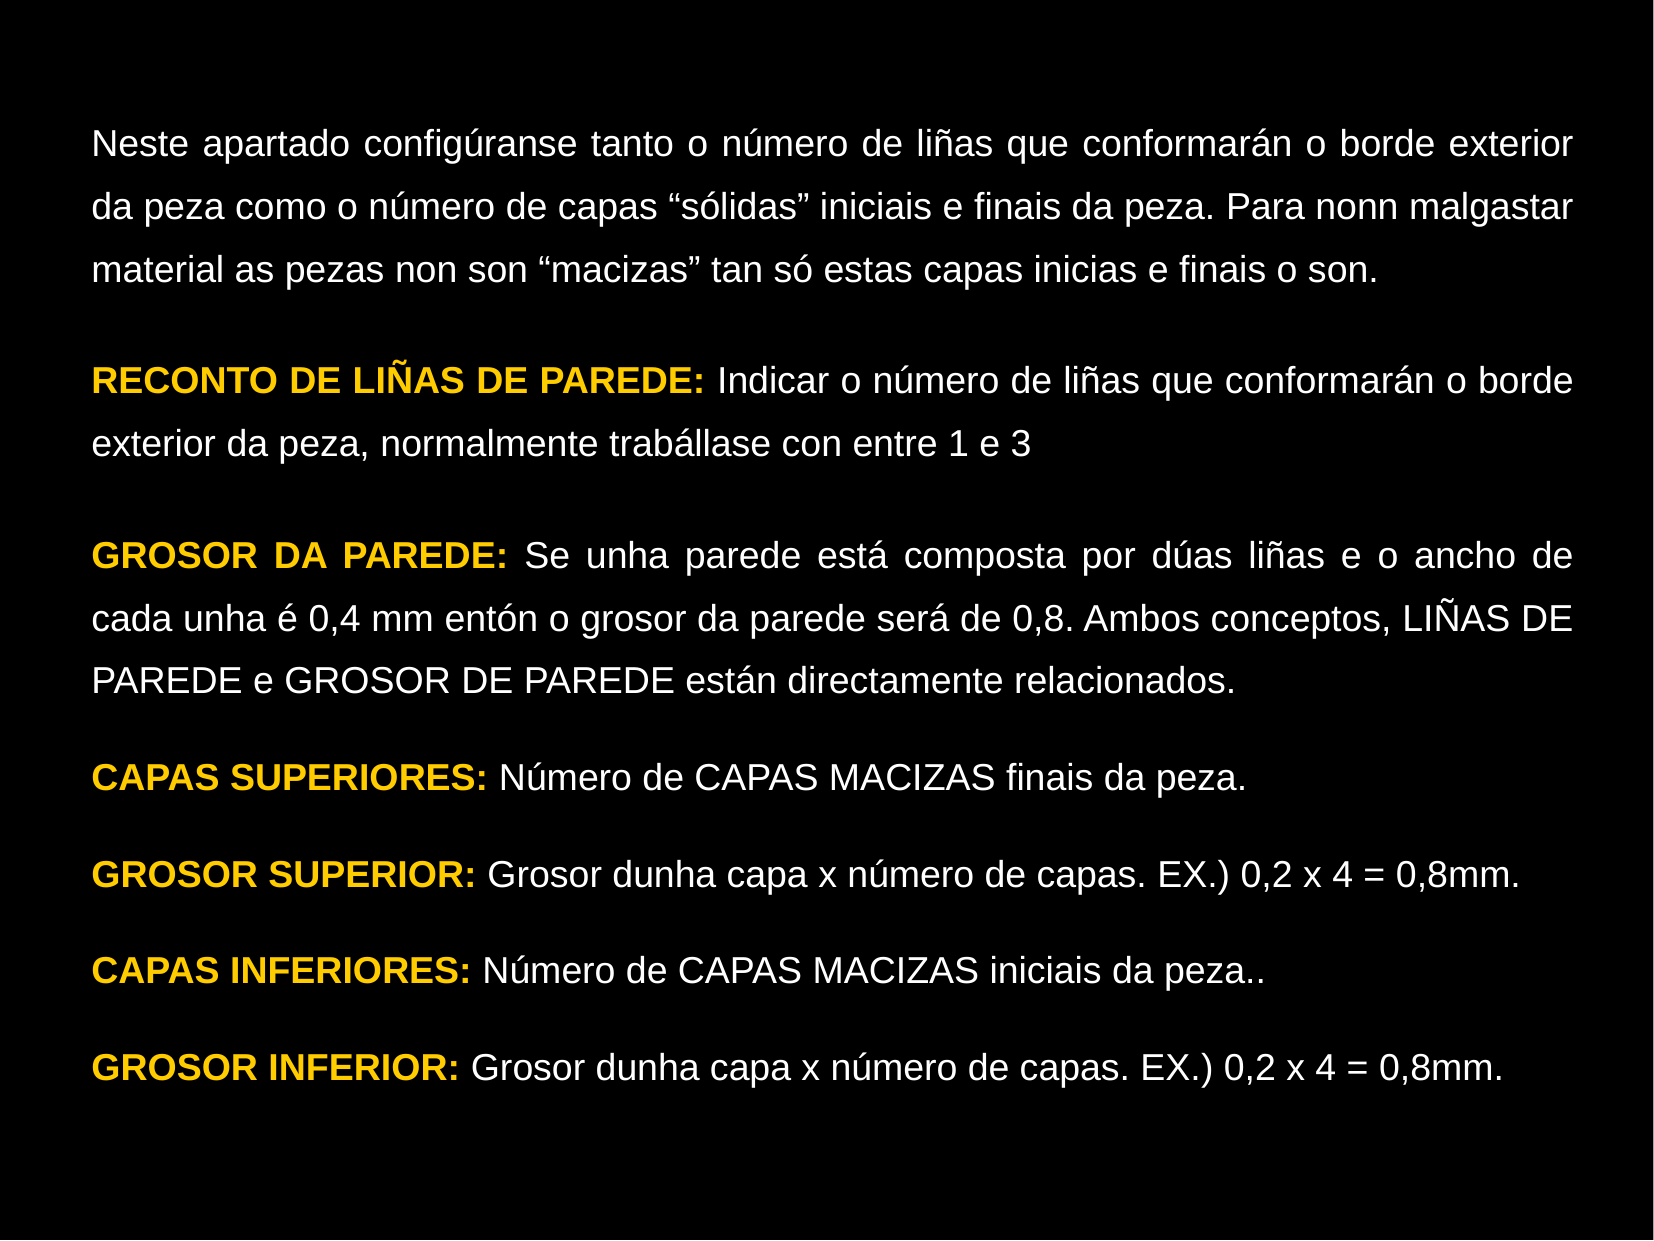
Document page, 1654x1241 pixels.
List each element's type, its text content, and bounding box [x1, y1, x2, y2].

text_box Neste apartado configúranse tanto o número de liñas que conformarán o borde exterior da peza como o número de capas “sólidas” iniciais e finais da peza. Para nonn malgastar material as pezas non son “macizas” tan só estas capas inicias e finais o son. RECONTO DE LIÑAS DE PAREDE: Indicar o número de liñas que conformarán o borde exterior da peza, normalmente trabállase con entre 1 e 3 GROSOR DA PAREDE: Se unha parede está composta por dúas liñas e o ancho de cada unha é 0,4 mm entón o grosor da parede será de 0,8. Ambos conceptos, LIÑAS DE PAREDE e GROSOR DE PAREDE están directamente relacionados. CAPAS SUPERIORES: Número de CAPAS MACIZAS finais da peza. GROSOR SUPERIOR: Grosor dunha capa x número de capas. EX.) 0,2 x 4 = 0,8mm. CAPAS INFERIORES: Número de CAPAS MACIZAS iniciais da peza.. GROSOR INFERIOR: Grosor dunha capa x número de capas. EX.) 0,2 x 4 = 0,8mm. [76, 94, 1589, 1241]
